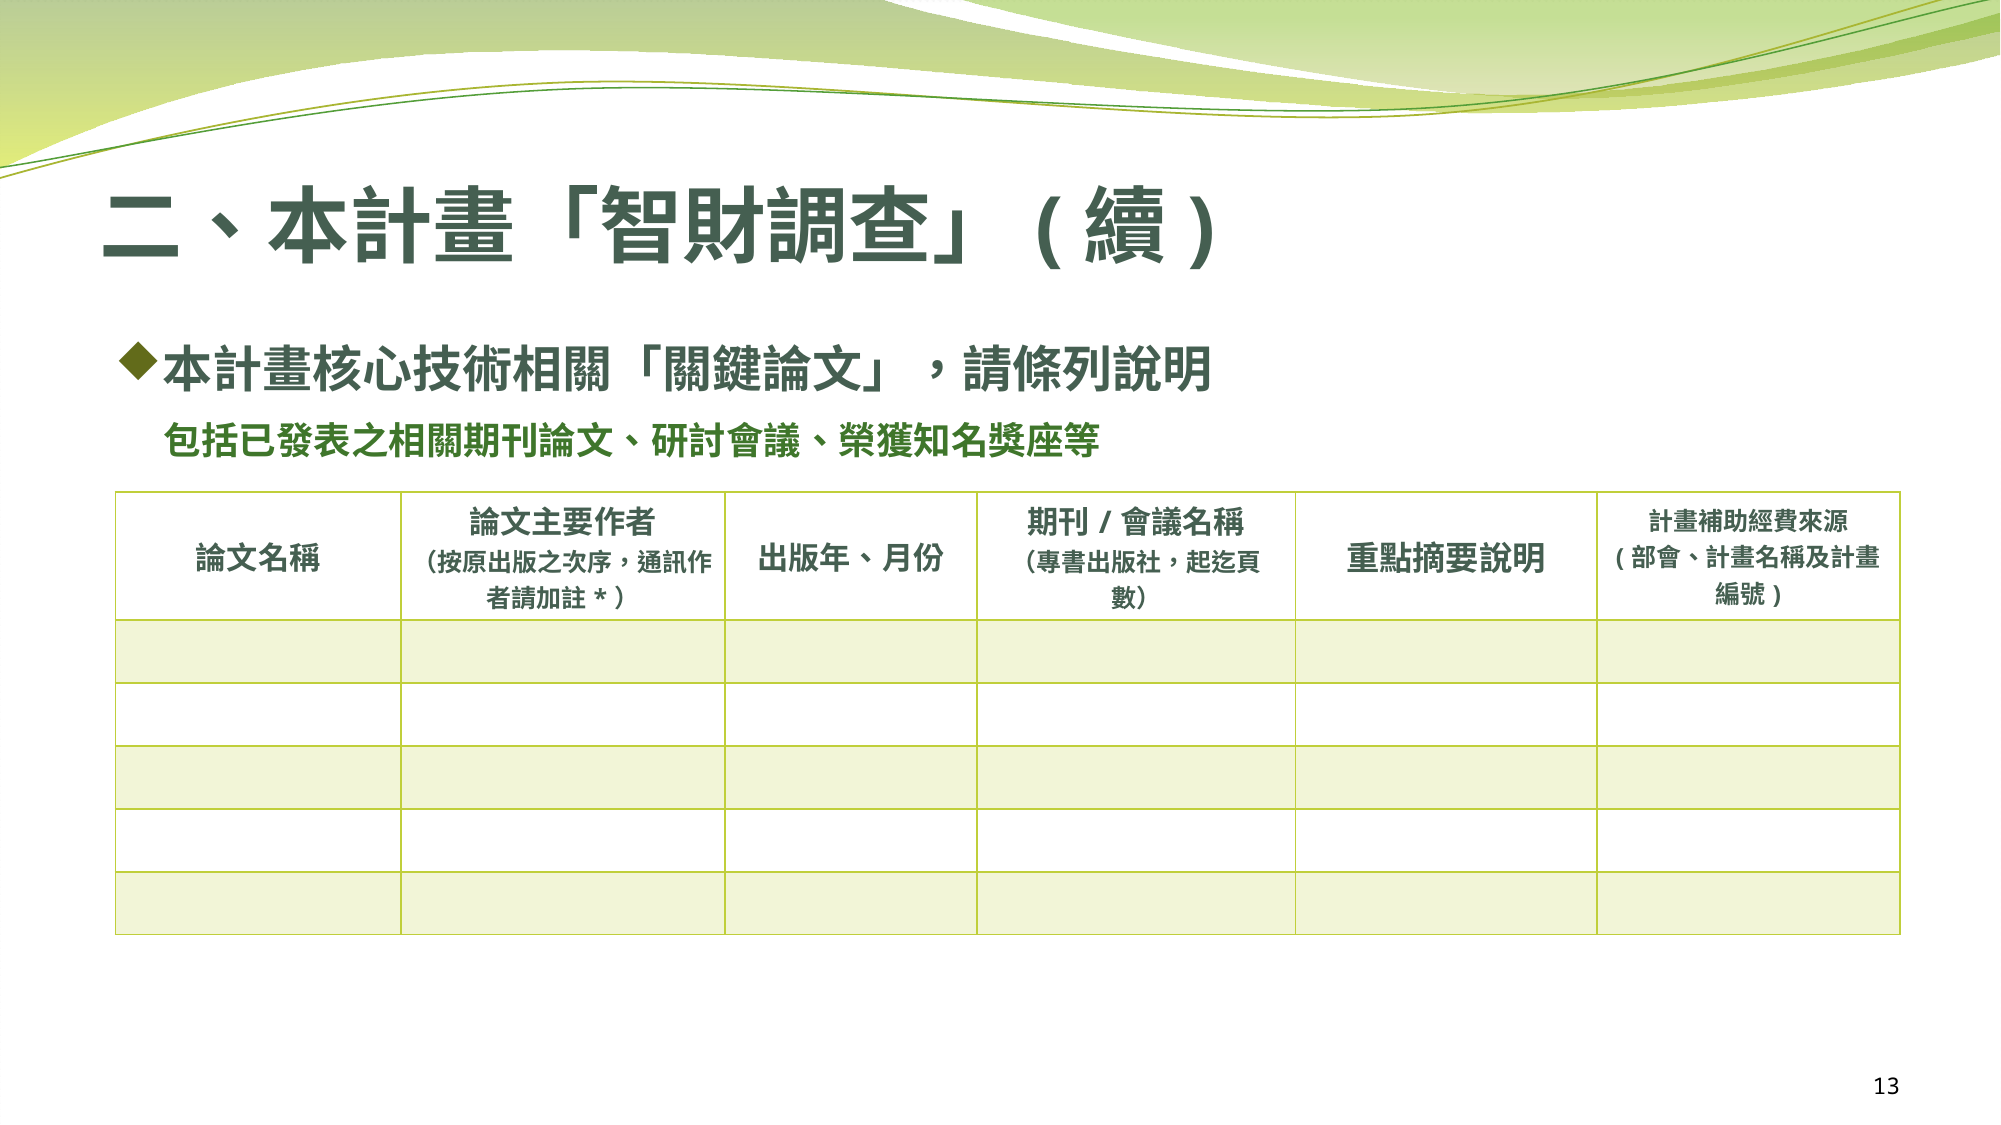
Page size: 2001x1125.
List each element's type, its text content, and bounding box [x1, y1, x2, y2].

table_cell [978, 873, 1295, 934]
table_cell [726, 747, 976, 808]
table_cell [1598, 747, 1899, 808]
table_cell [402, 621, 724, 682]
table_cell [1296, 621, 1596, 682]
table_cell [978, 684, 1295, 745]
table_cell [978, 747, 1295, 808]
table_cell [978, 810, 1295, 871]
table_cell [402, 810, 724, 871]
table_cell [402, 684, 724, 745]
table_header 出版年、月份 [726, 493, 976, 619]
table_cell [978, 621, 1295, 682]
table_cell [1296, 747, 1596, 808]
table_cell [1598, 810, 1899, 871]
table_cell [1296, 810, 1596, 871]
slide_number <編號> [1733, 1042, 1900, 1103]
table_header 計畫補助經費來源 (部會、計畫名稱及計畫編號) [1598, 493, 1899, 619]
table_cell [1598, 684, 1899, 745]
table_header 重點摘要說明 [1296, 493, 1596, 619]
table_cell [116, 873, 400, 934]
table_cell [726, 810, 976, 871]
table_header 論文名稱 [116, 493, 400, 619]
table_cell [726, 621, 976, 682]
table_header 期刊/會議名稱 （專書出版社，起迄頁數） [978, 493, 1295, 619]
table_cell [1598, 621, 1899, 682]
table_cell [402, 747, 724, 808]
table_cell [1598, 873, 1899, 934]
table_cell [726, 684, 976, 745]
table_cell [1296, 873, 1596, 934]
title 二、本計畫「智財調查」(續) [99, 85, 1900, 274]
table_cell [116, 810, 400, 871]
table_cell [116, 747, 400, 808]
text_box 包括已發表之相關期刊論文、研討會議、榮獲知名獎座等 [148, 387, 1886, 470]
table_header 論文主要作者 （按原出版之次序，通訊作者請加註*） [402, 493, 724, 619]
list 本計畫核心技術相關「關鍵論文」，請條列說明 [99, 300, 1935, 413]
table_cell [116, 684, 400, 745]
table_cell [402, 873, 724, 934]
table_cell [726, 873, 976, 934]
table_cell [1296, 684, 1596, 745]
table_cell [116, 621, 400, 682]
